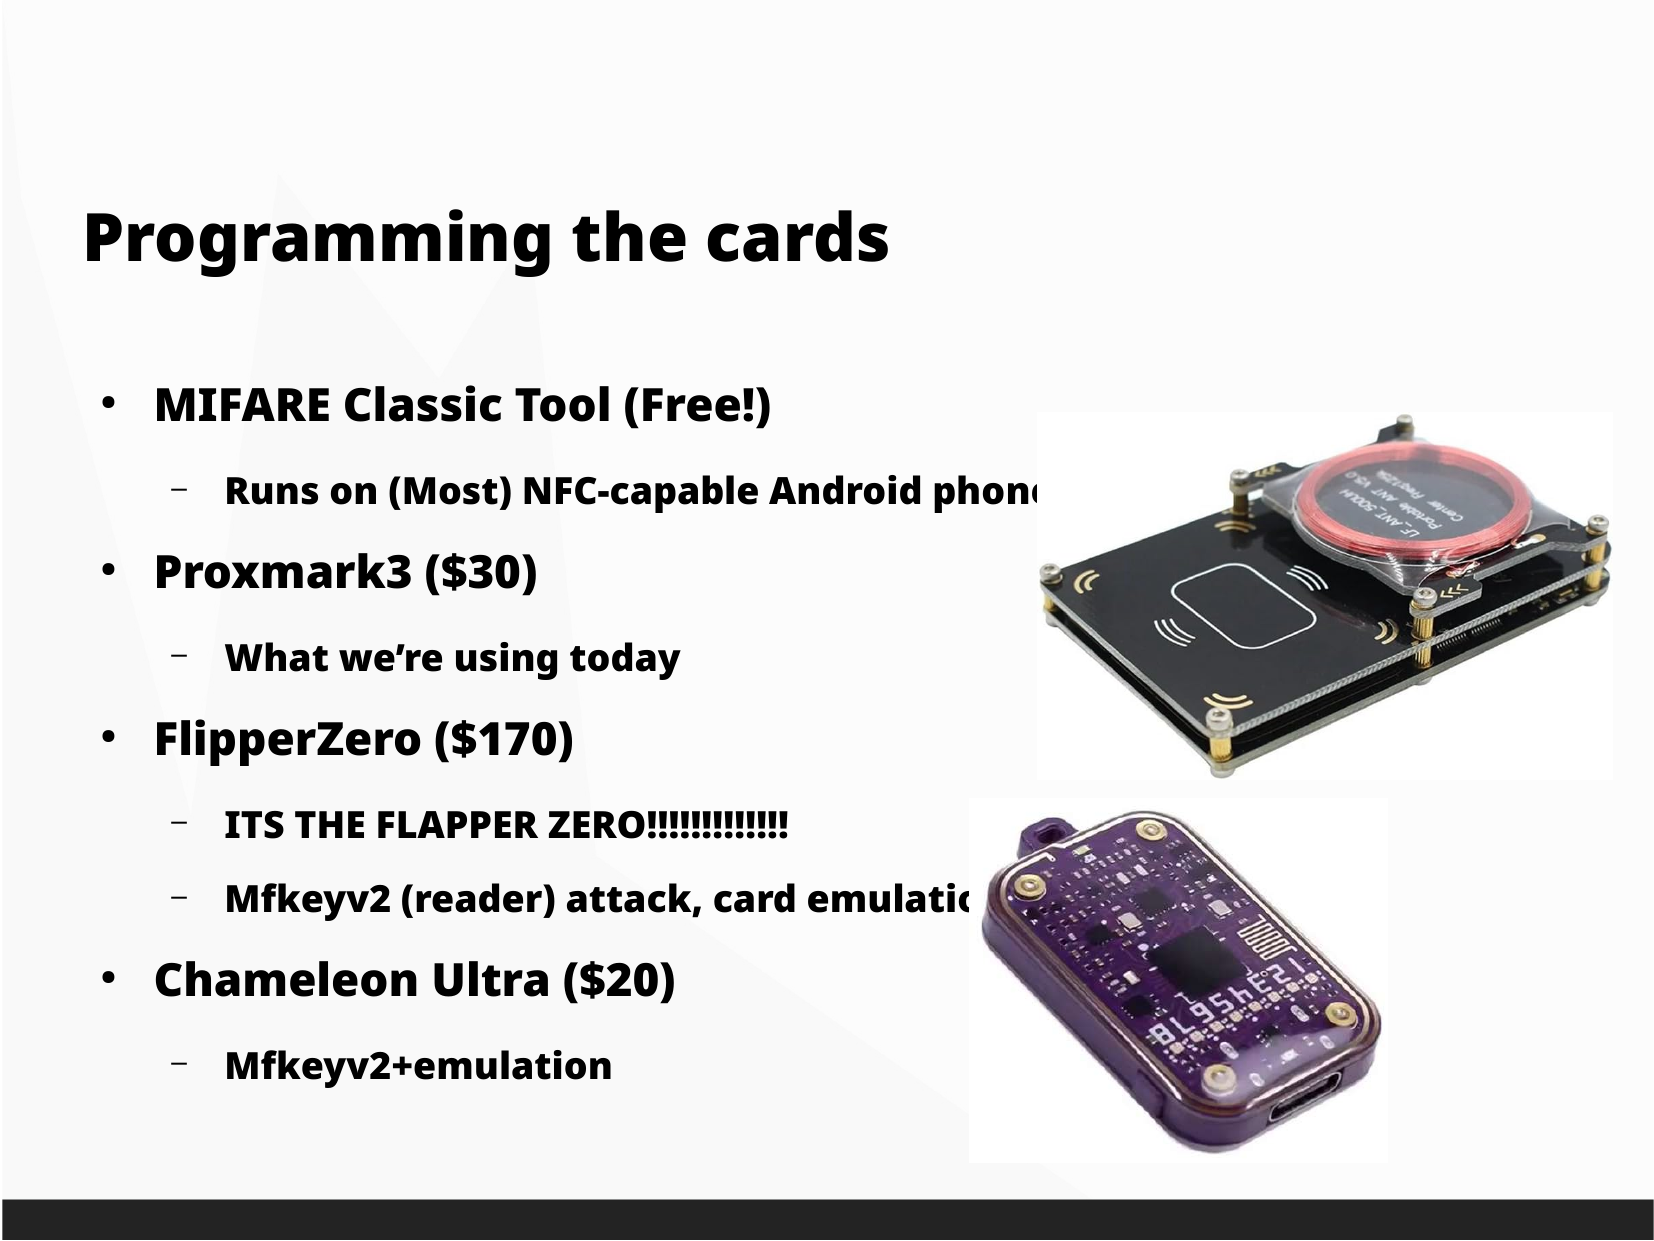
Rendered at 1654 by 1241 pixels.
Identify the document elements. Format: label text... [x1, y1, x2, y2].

title Programming the cards [82, 132, 1571, 340]
picture [2, 0, 1654, 1241]
list MIFARE Classic Tool (Free!) Runs on (Most) NFC-capable Android phones Proxmark3 ($30) What we’re using today FlipperZero ($170) ITS THE FLAPPER ZERO!!!!!!!!!!!!! Mfkeyv2 (reader) attack, card emulation Chameleon Ultra ($20) Mfkeyv2+emulation [82, 372, 1571, 1114]
